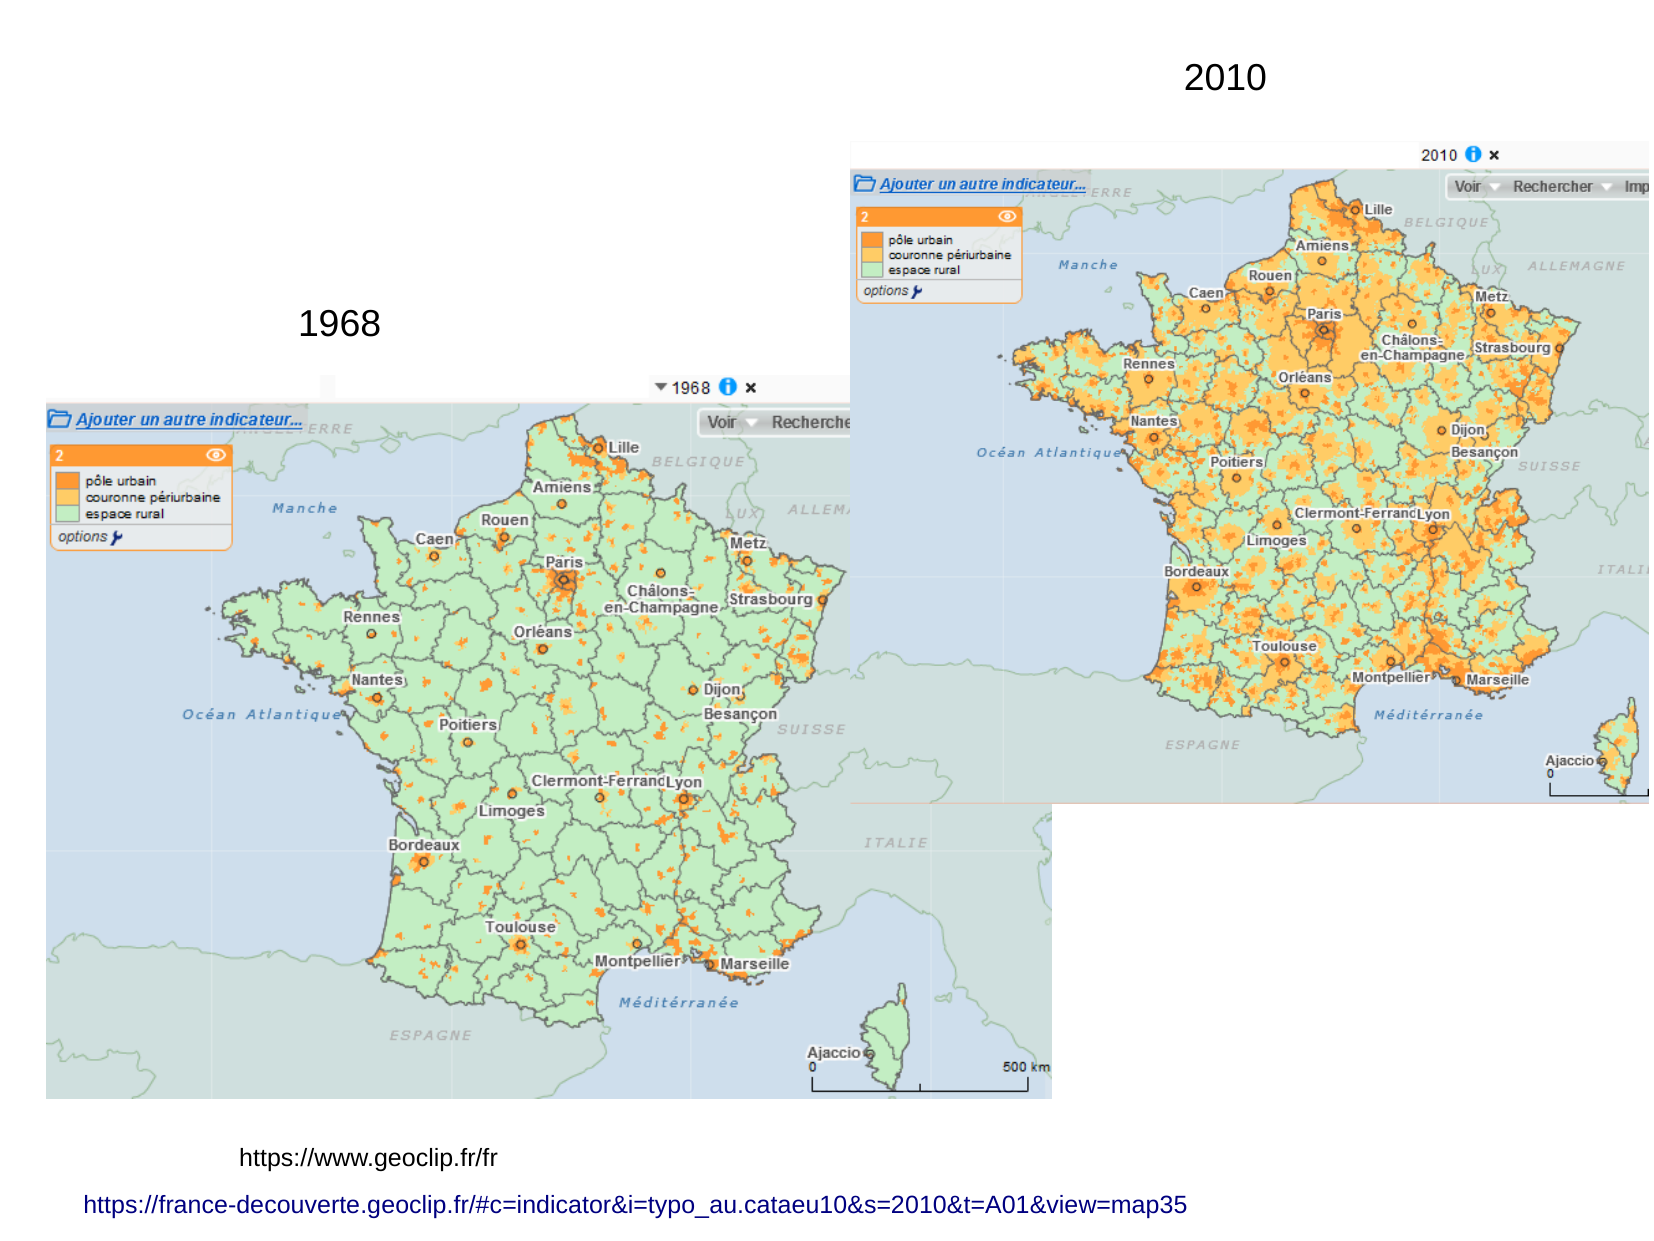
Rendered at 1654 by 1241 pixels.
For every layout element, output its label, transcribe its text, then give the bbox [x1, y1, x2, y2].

text_box https://www.geoclip.fr/fr [224, 1135, 617, 1183]
picture [46, 141, 1649, 1099]
text_box https://france-decouverte.geoclip.fr/#c=indicator&i=typo_au.cataeu10&s=2010&t=A01&view=map35 [68, 1183, 1229, 1227]
text_box 2010 [1169, 49, 1335, 107]
text_box 1968 [283, 295, 497, 353]
